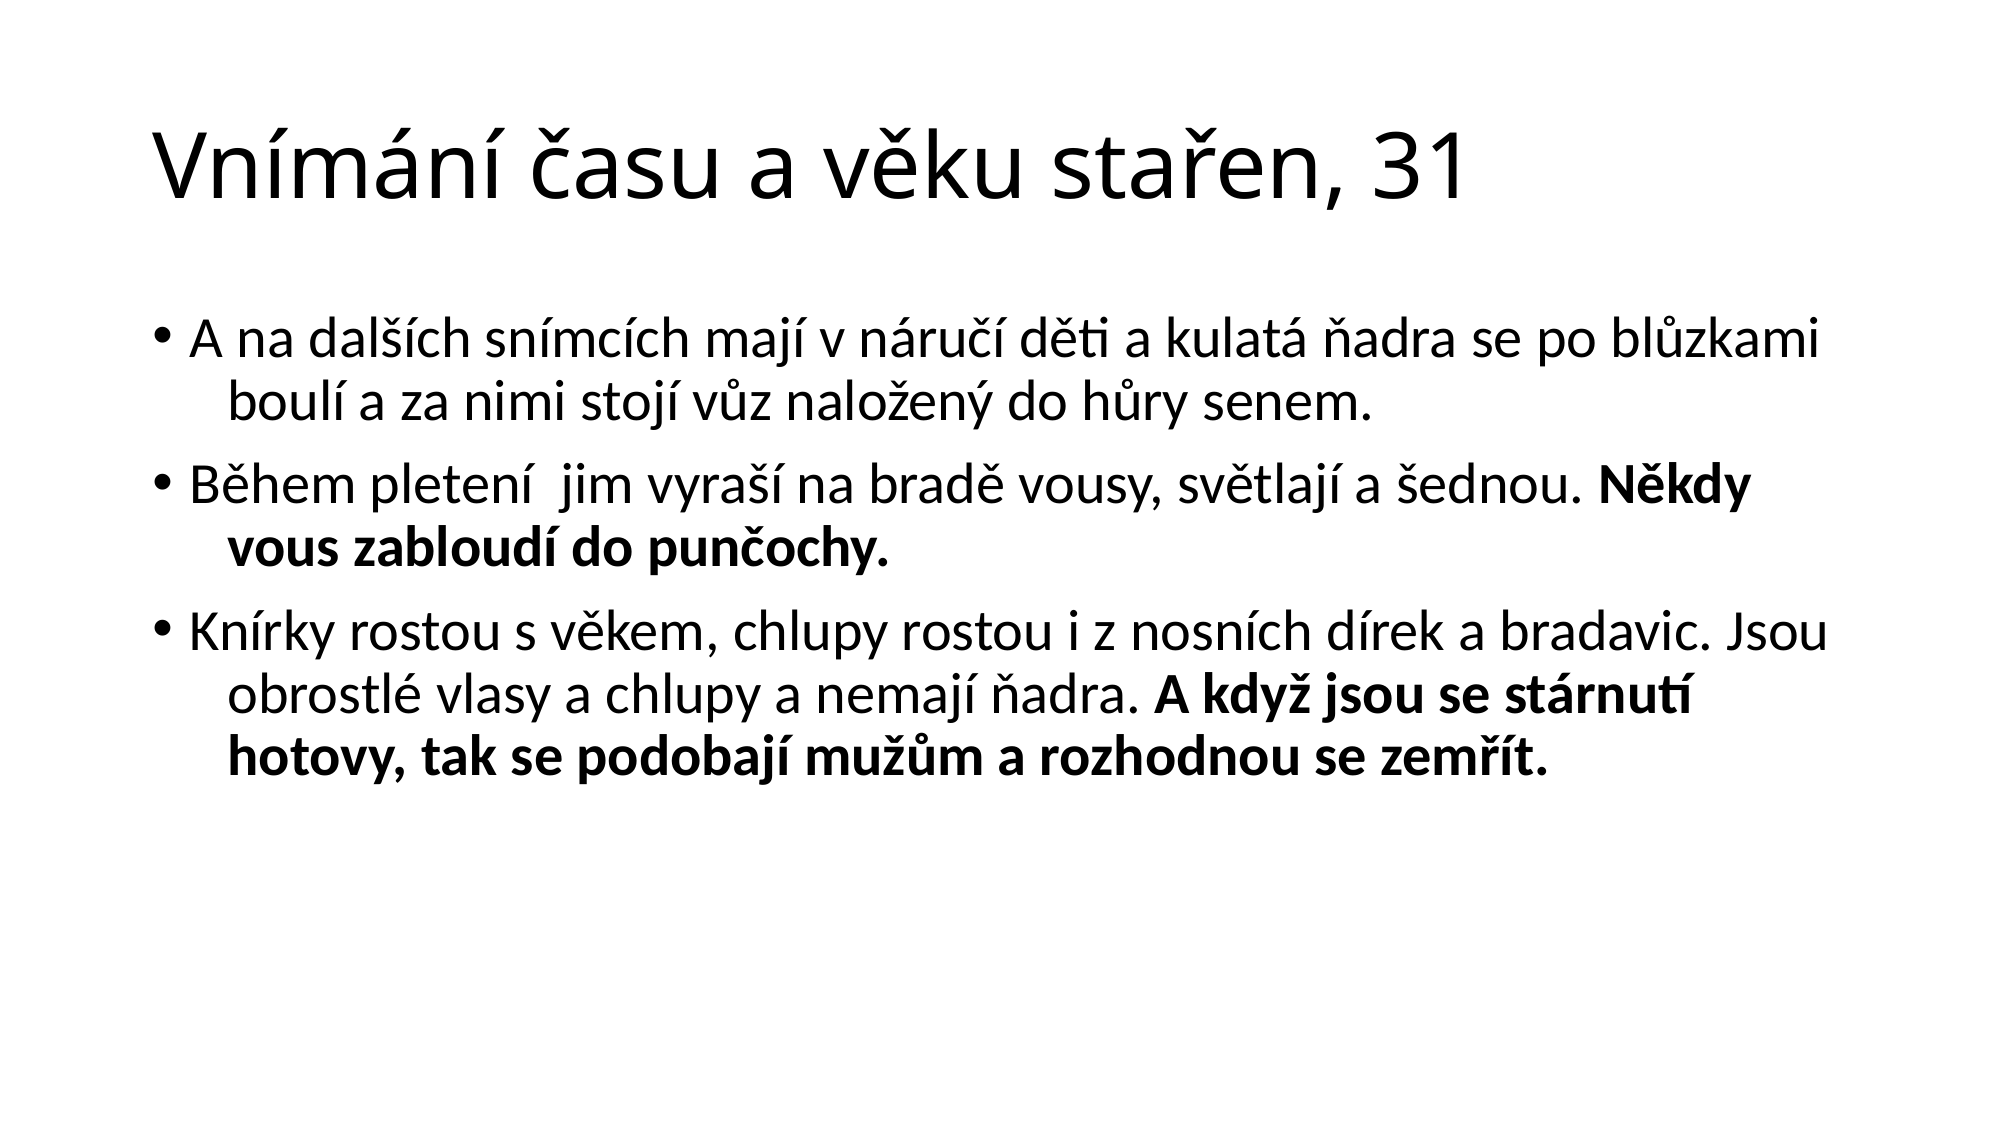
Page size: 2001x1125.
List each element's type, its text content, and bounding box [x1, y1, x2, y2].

list A na dalších snímcích mají v náručí děti a kulatá ňadra se po blůzkami boulí a za nimi stojí vůz naložený do hůry senem. Během pletení jim vyraší na bradě vousy, světlají a šednou. Někdy vous zabloudí do punčochy. Knírky rostou s věkem, chlupy rostou i z nosních dírek a bradavic. Jsou obrostlé vlasy a chlupy a nemají ňadra. A když jsou se stárnutí hotovy, tak se podobají mužům a rozhodnou se zemřít. [137, 299, 1863, 1014]
title Vnímání času a věku stařen, 31 [137, 59, 1863, 278]
